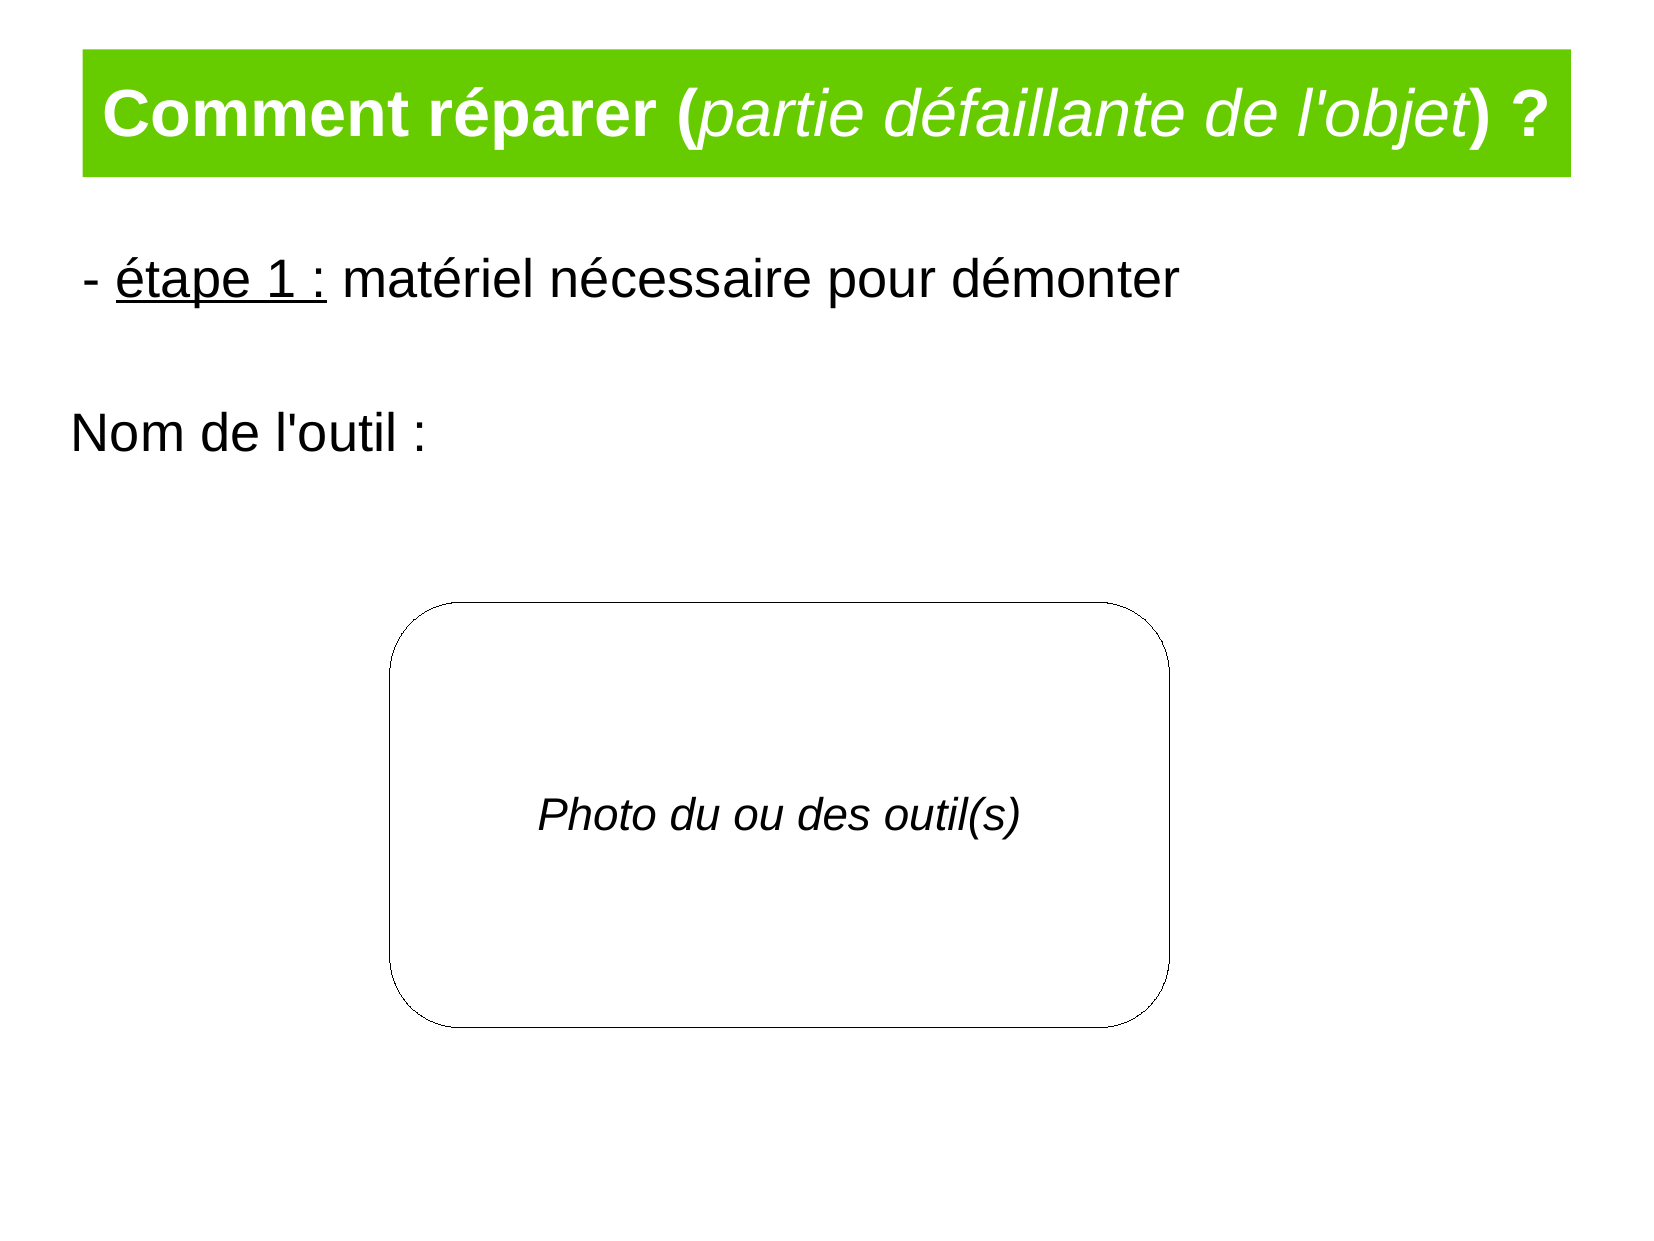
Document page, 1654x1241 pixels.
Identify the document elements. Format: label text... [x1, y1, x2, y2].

title - étape 1 : matériel nécessaire pour démonter [82, 214, 1382, 343]
title Nom de l'outil : [70, 368, 1371, 497]
text_box Photo du ou des outil(s) [389, 602, 1170, 1028]
title Comment réparer (partie défaillante de l'objet) ? [82, 49, 1571, 178]
